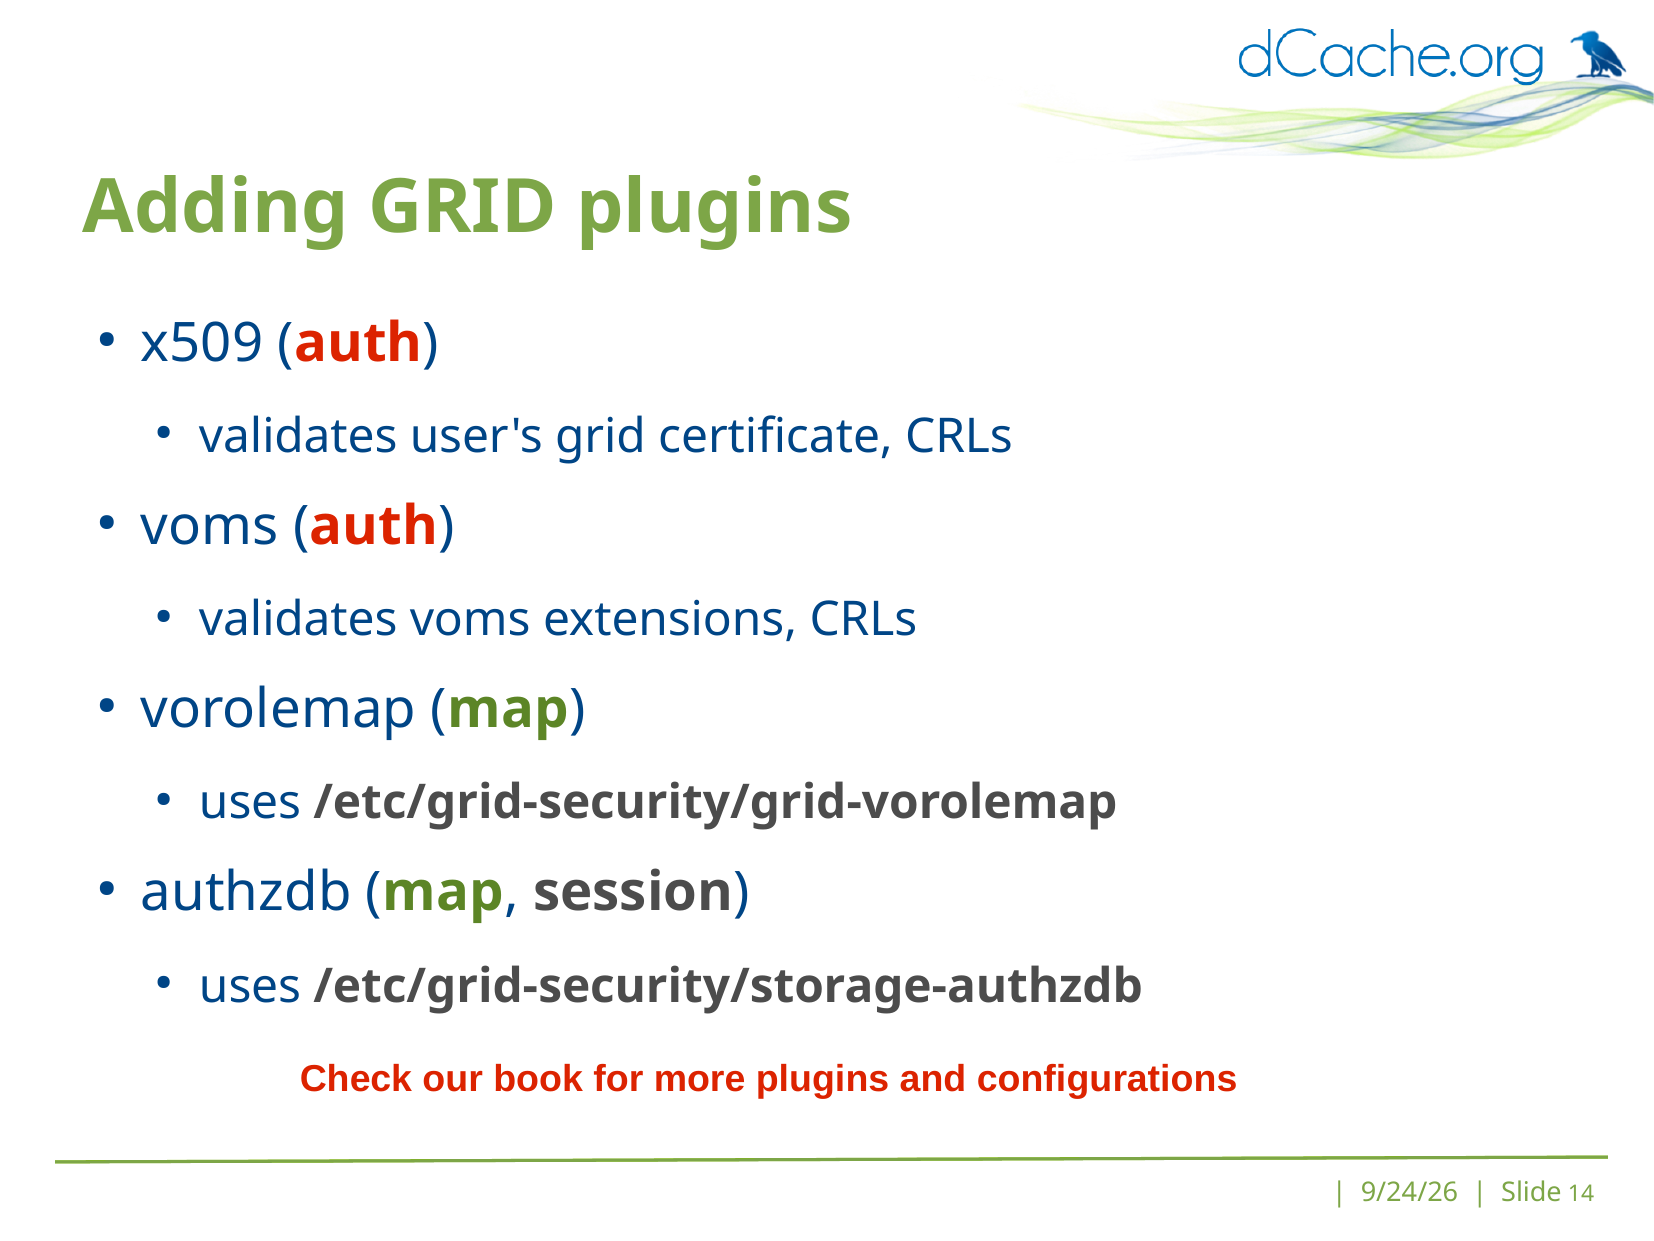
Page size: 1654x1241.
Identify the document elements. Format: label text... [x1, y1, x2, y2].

text_box Check our book for more plugins and configurations [285, 1050, 1254, 1107]
picture [956, 16, 1654, 169]
title Adding GRID plugins [82, 155, 1605, 252]
list x509 (auth) validates user's grid certificate, CRLs voms (auth) validates voms extensions, CRLs vorolemap (map) uses /etc/grid-security/grid-vorolemap authzdb (map, session) uses /etc/grid-security/storage-authzdb [82, 302, 1571, 1023]
